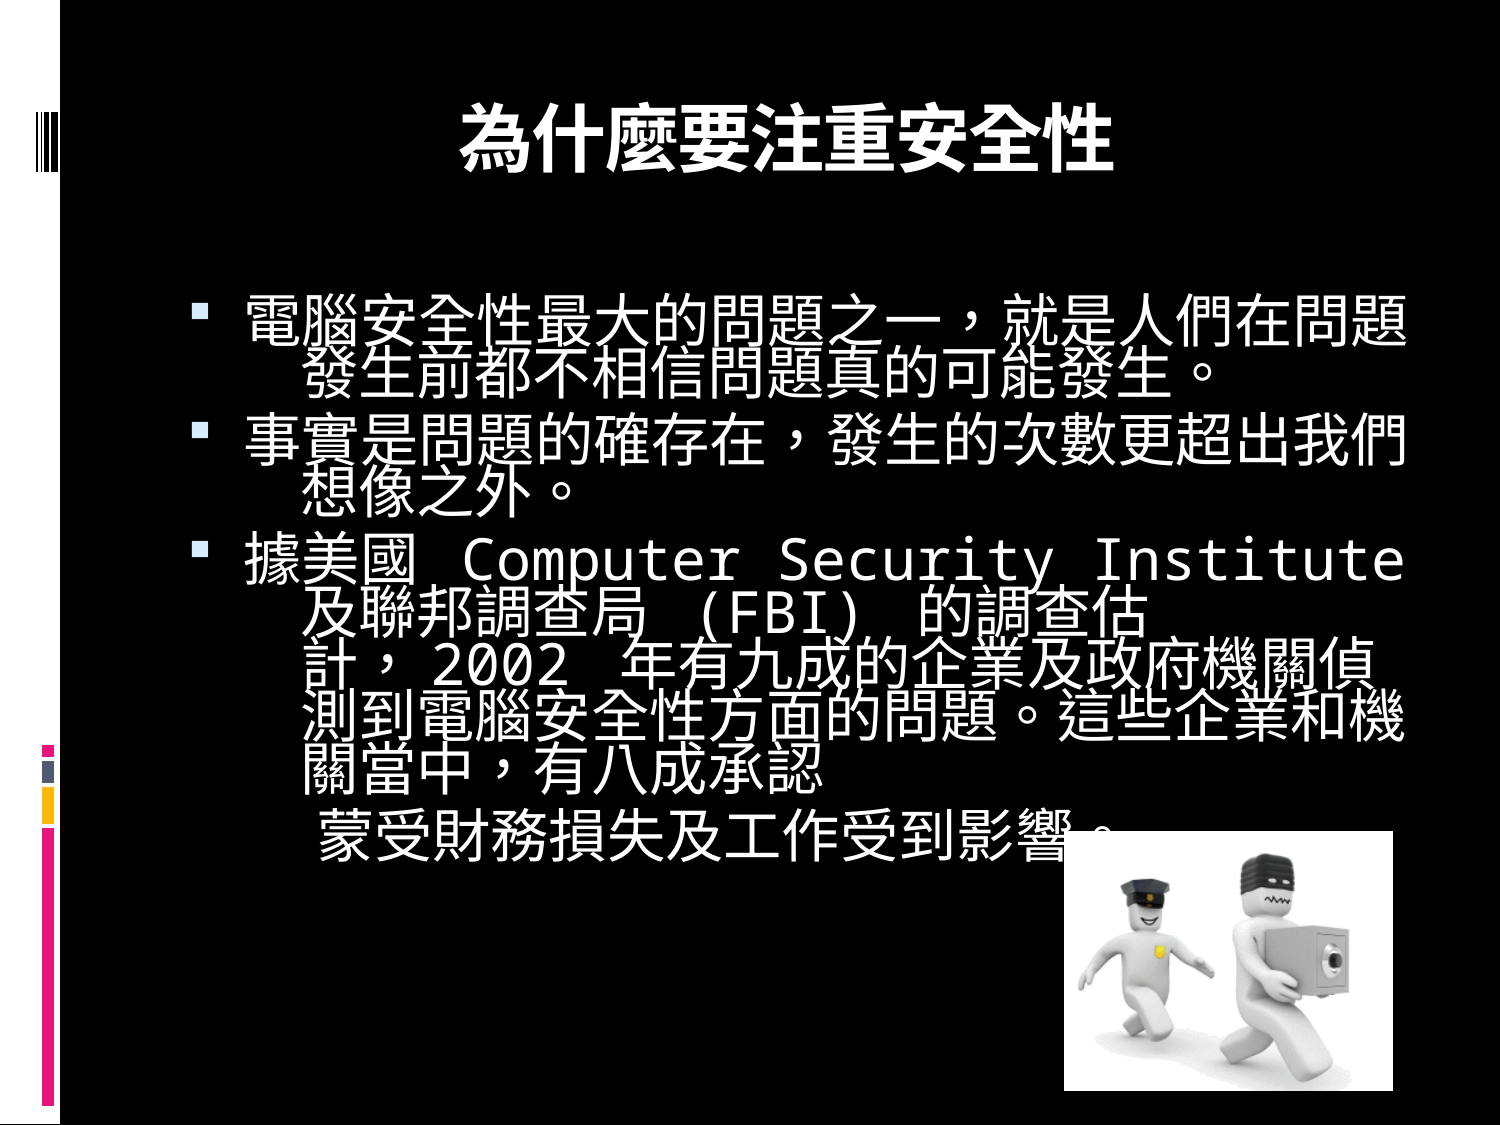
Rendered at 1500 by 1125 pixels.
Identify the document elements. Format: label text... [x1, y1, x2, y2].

title 為什麼要注重安全性 [150, 84, 1426, 235]
picture [1064, 832, 1393, 1091]
list 電腦安全性最大的問題之一，就是人們在問題發生前都不相信問題真的可能發生。 事實是問題的確存在，發生的次數更超出我們想像之外。 據美國 Computer Security Institute 及聯邦調查局 (FBI) 的調查估計，2002 年有九成的企業及政府機關偵測到電腦安全性方面的問題。這些企業和機關當中，有八成承認 蒙受財務損失及工作受到影響。 [150, 292, 1426, 1043]
